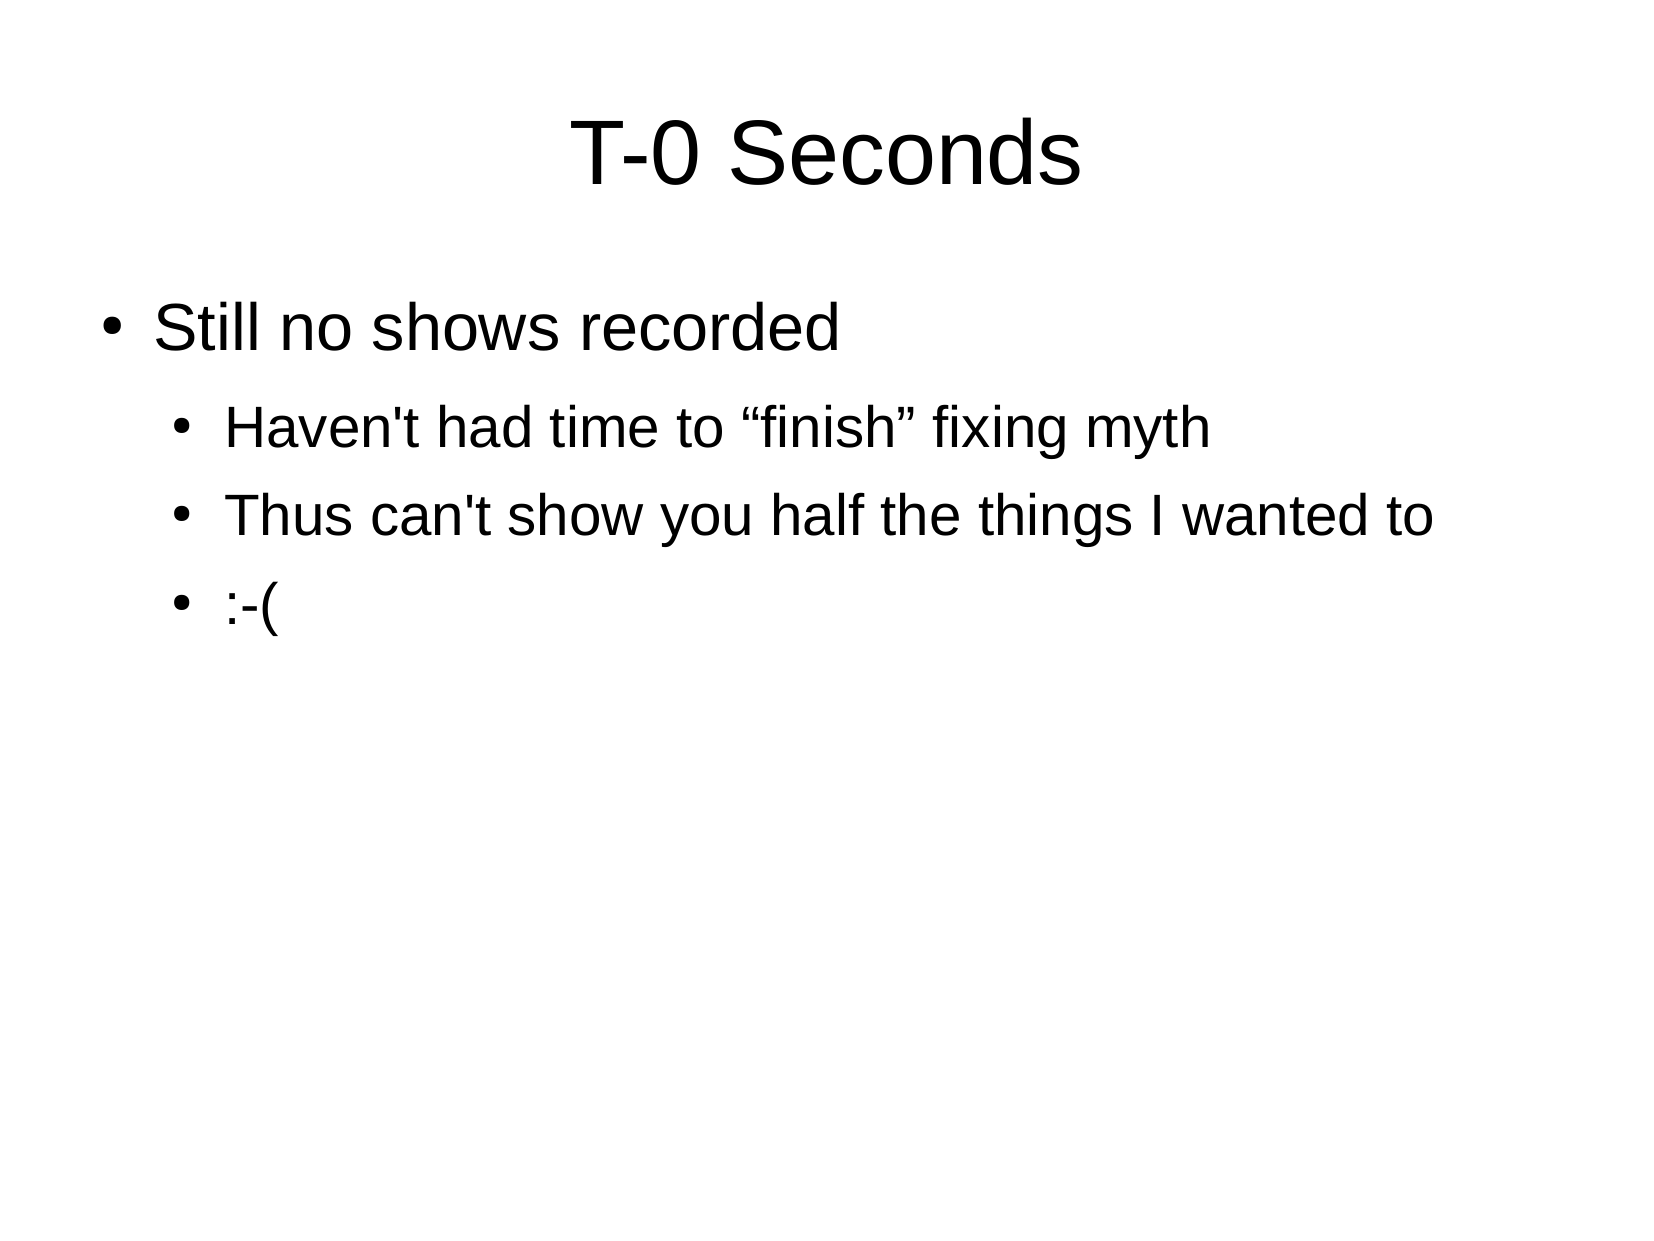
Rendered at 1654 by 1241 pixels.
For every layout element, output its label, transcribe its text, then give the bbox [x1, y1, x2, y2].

list Still no shows recorded Haven't had time to “finish” fixing myth Thus can't show you half the things I wanted to :-( [82, 290, 1571, 1109]
title T-0 Seconds [82, 49, 1571, 257]
